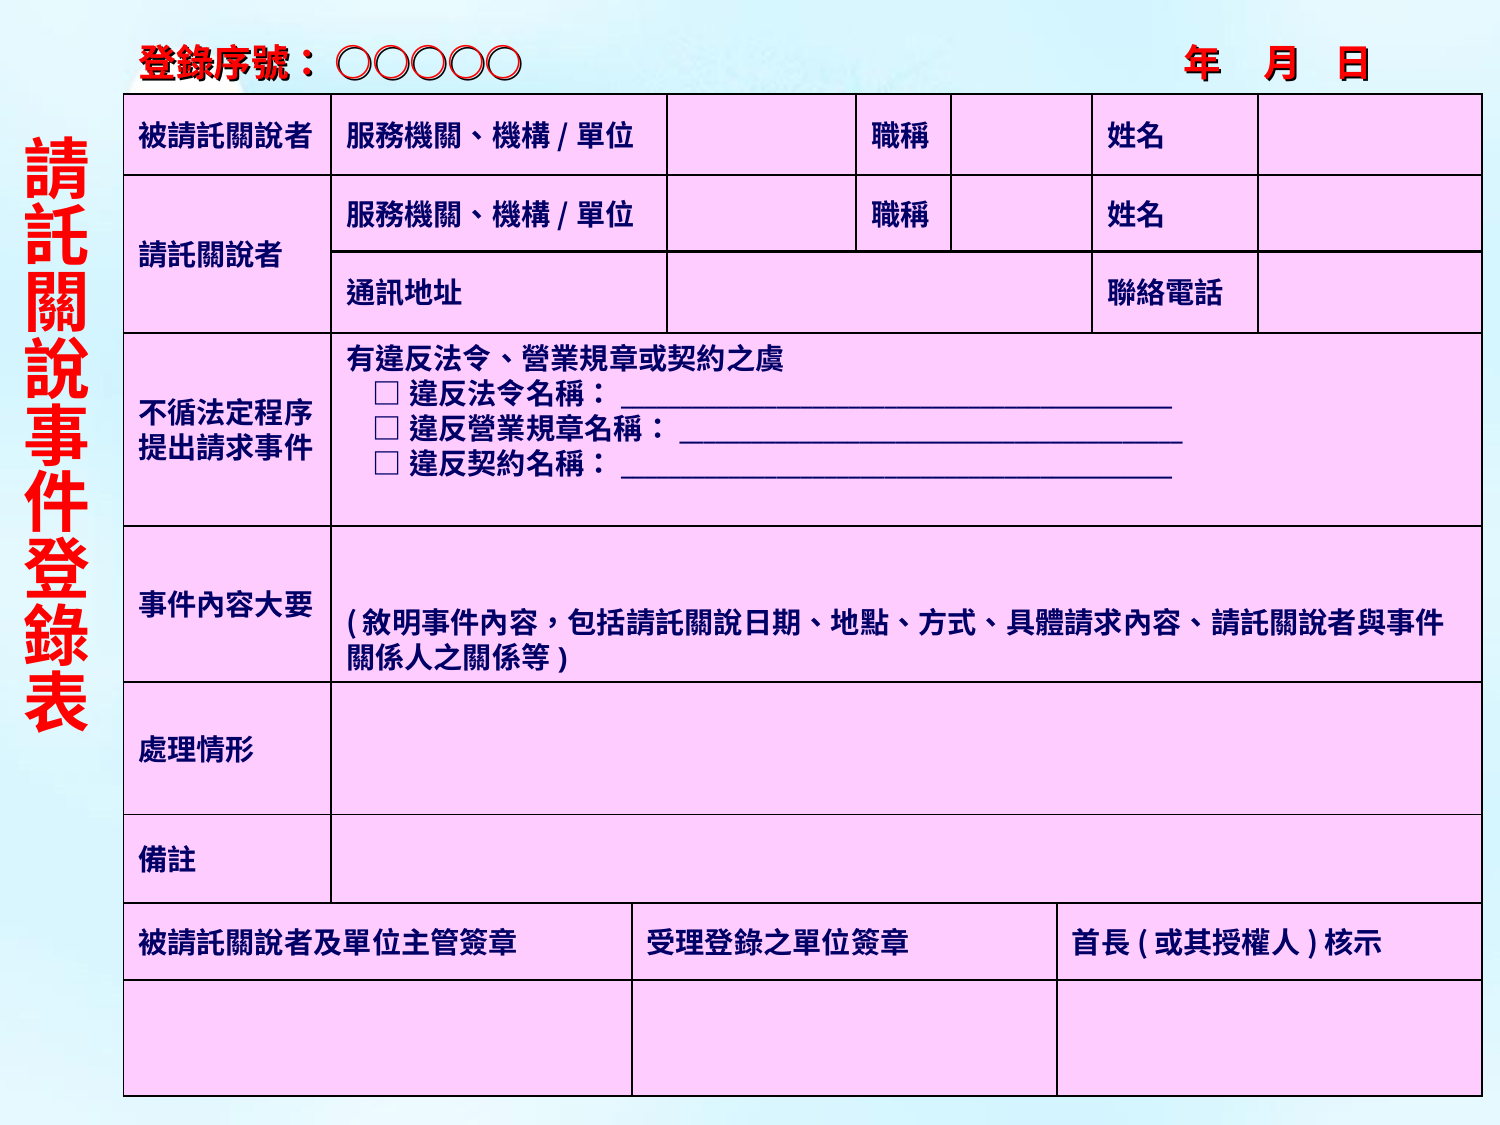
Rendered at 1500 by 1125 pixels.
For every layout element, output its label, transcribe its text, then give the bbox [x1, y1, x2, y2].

table_cell [1058, 981, 1481, 1095]
table_cell 首長(或其授權人)核示 [1058, 904, 1481, 979]
table_header 姓名 [1149, 139, 1159, 144]
table_cell [668, 176, 855, 250]
table_cell 處理情形 [124, 683, 330, 814]
table_cell 請託關說者 [124, 176, 330, 332]
table_cell [952, 176, 1091, 250]
text_box 登錄序號： ○○○○○ 年 月 日 [123, 30, 1500, 137]
table_cell (敘明事件內容，包括請託關說日期、地點、方式、具體請求內容、請託關說者與事件關係人之關係等) [332, 527, 1481, 681]
table_cell 有違反法令、營業規章或契約之虞 □違反法令名稱：______________________________________________ □違反營業規章名稱：__________________________________________ □違反契約名稱：______________________________________________ [332, 334, 1481, 525]
table_cell 姓名 [1093, 176, 1257, 250]
table_cell [1259, 176, 1481, 250]
table_header [668, 137, 855, 174]
table_cell 服務機關、機構/單位 [332, 176, 666, 250]
table_cell [124, 981, 631, 1095]
table_cell [1259, 253, 1481, 332]
table_header [952, 137, 1091, 174]
table_cell [332, 683, 1481, 814]
table_cell 被請託關說者及單位主管簽章 [124, 904, 631, 979]
table_cell 備註 [124, 815, 330, 902]
table_cell 通訊地址 [332, 253, 666, 332]
table_header 被請託關說者 [124, 137, 330, 174]
table_cell 受理登錄之單位簽章 [633, 904, 1056, 979]
table_cell 職稱 [857, 176, 950, 250]
table_cell 不循法定程序提出請求事件 [124, 334, 330, 525]
table_cell [332, 815, 1481, 902]
text_box 請託關說事件登錄表 [0, 119, 103, 1006]
table_cell 事件內容大要 [124, 527, 330, 681]
table_header [1259, 137, 1481, 174]
picture [0, 0, 1500, 1125]
table_cell 聯絡電話 [1093, 253, 1257, 332]
table_cell [668, 253, 1091, 332]
table_header 姓名 [1093, 137, 1257, 174]
table_cell [633, 981, 1056, 1095]
table_header 服務機關、機構/單位 [332, 137, 666, 174]
table_header 職稱 [857, 137, 950, 174]
